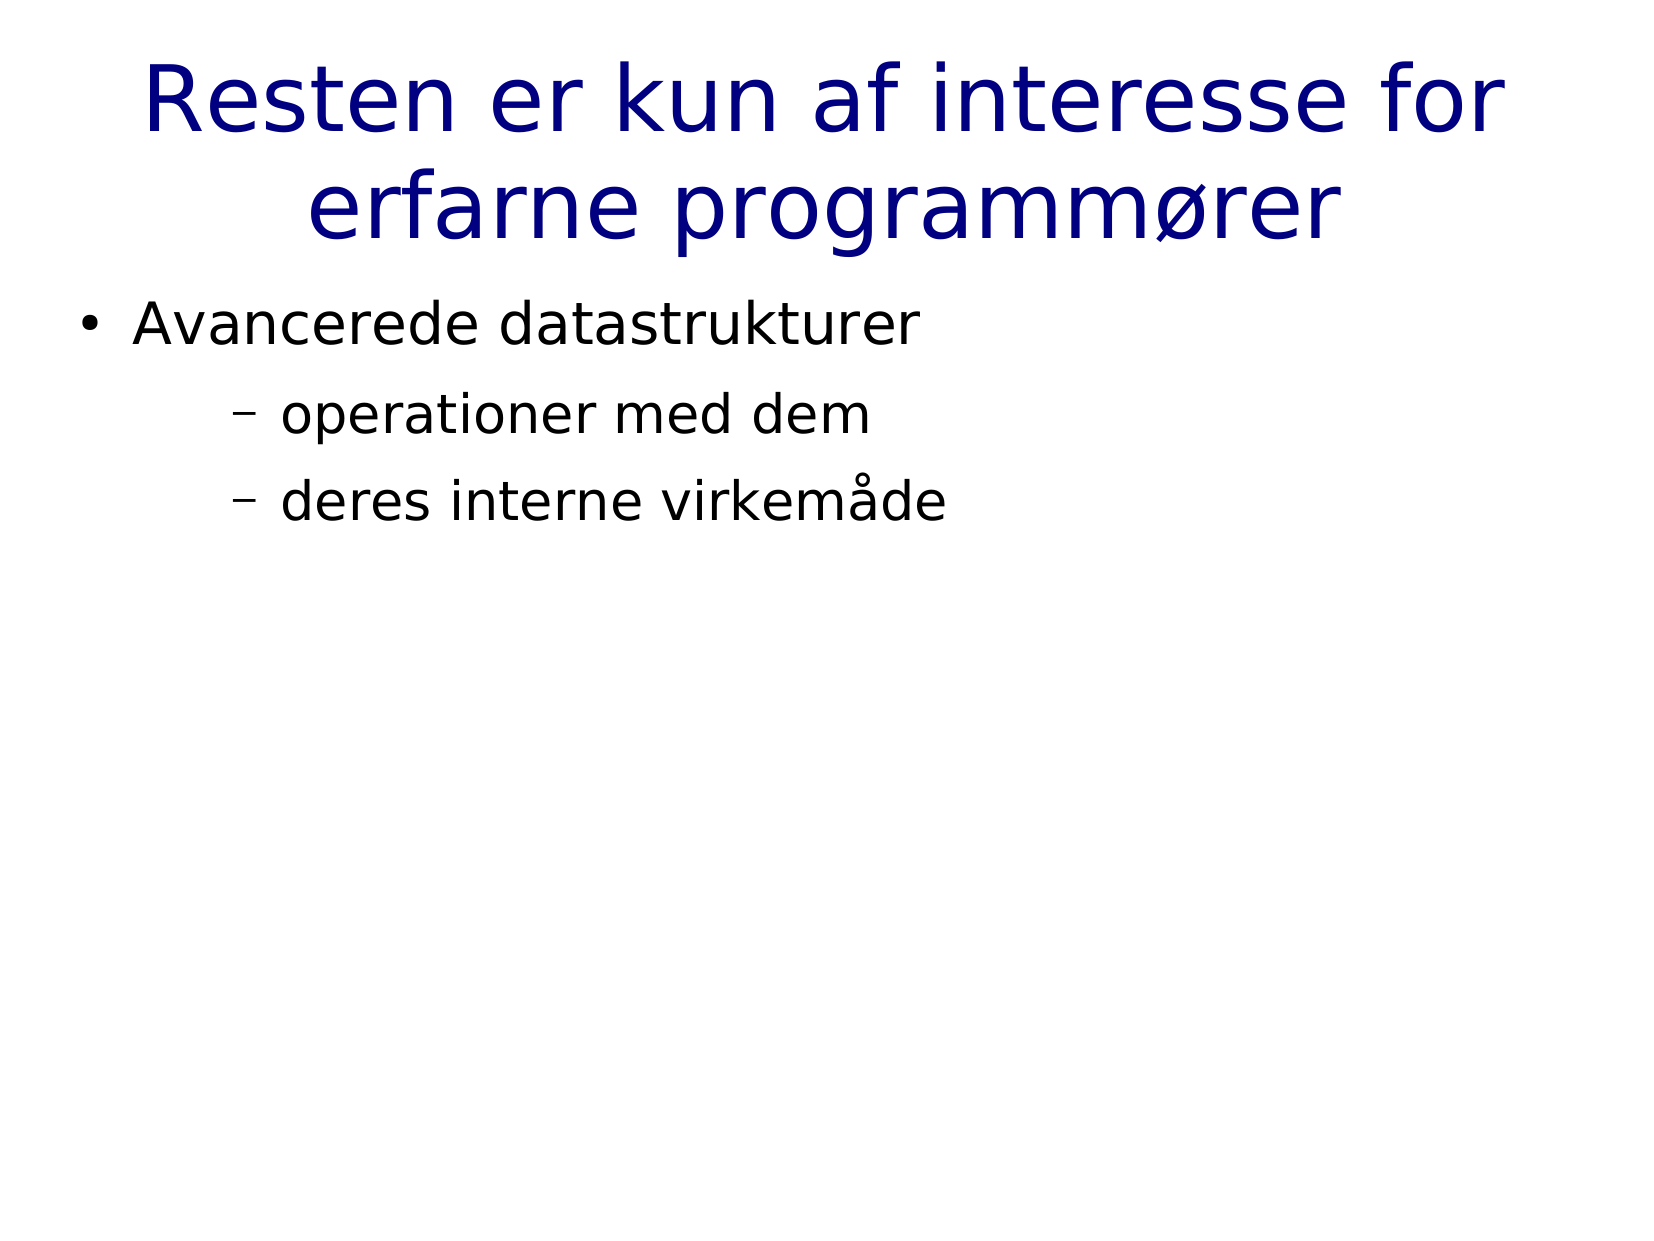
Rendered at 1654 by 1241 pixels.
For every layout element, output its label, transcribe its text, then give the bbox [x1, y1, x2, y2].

list Avancerede datastrukturer operationer med dem deres interne virkemåde [44, 290, 1606, 1211]
title Resten er kun af interesse for erfarne programmører [30, 45, 1620, 261]
